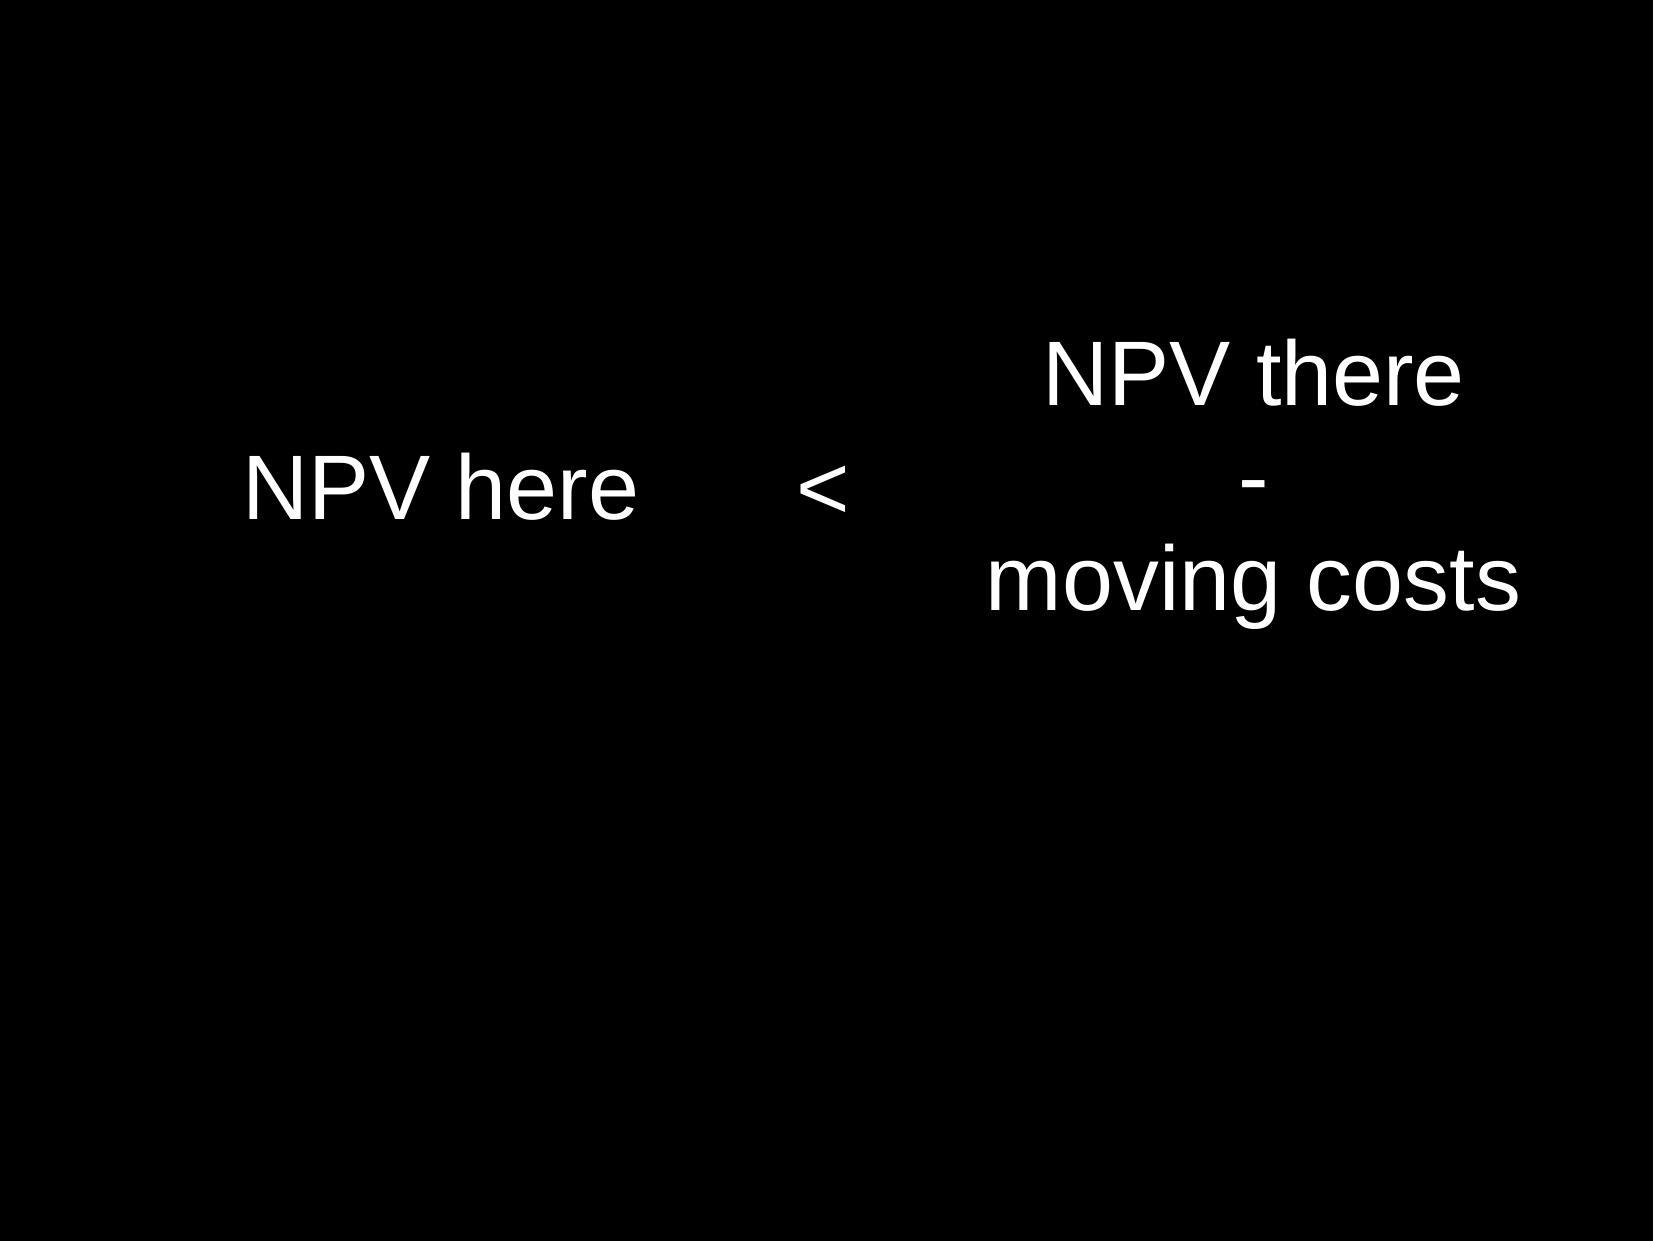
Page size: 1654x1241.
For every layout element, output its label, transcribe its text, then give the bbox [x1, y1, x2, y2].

title NPV there - moving costs [935, 270, 1573, 683]
title NPV here [122, 281, 760, 695]
title < [729, 338, 918, 639]
